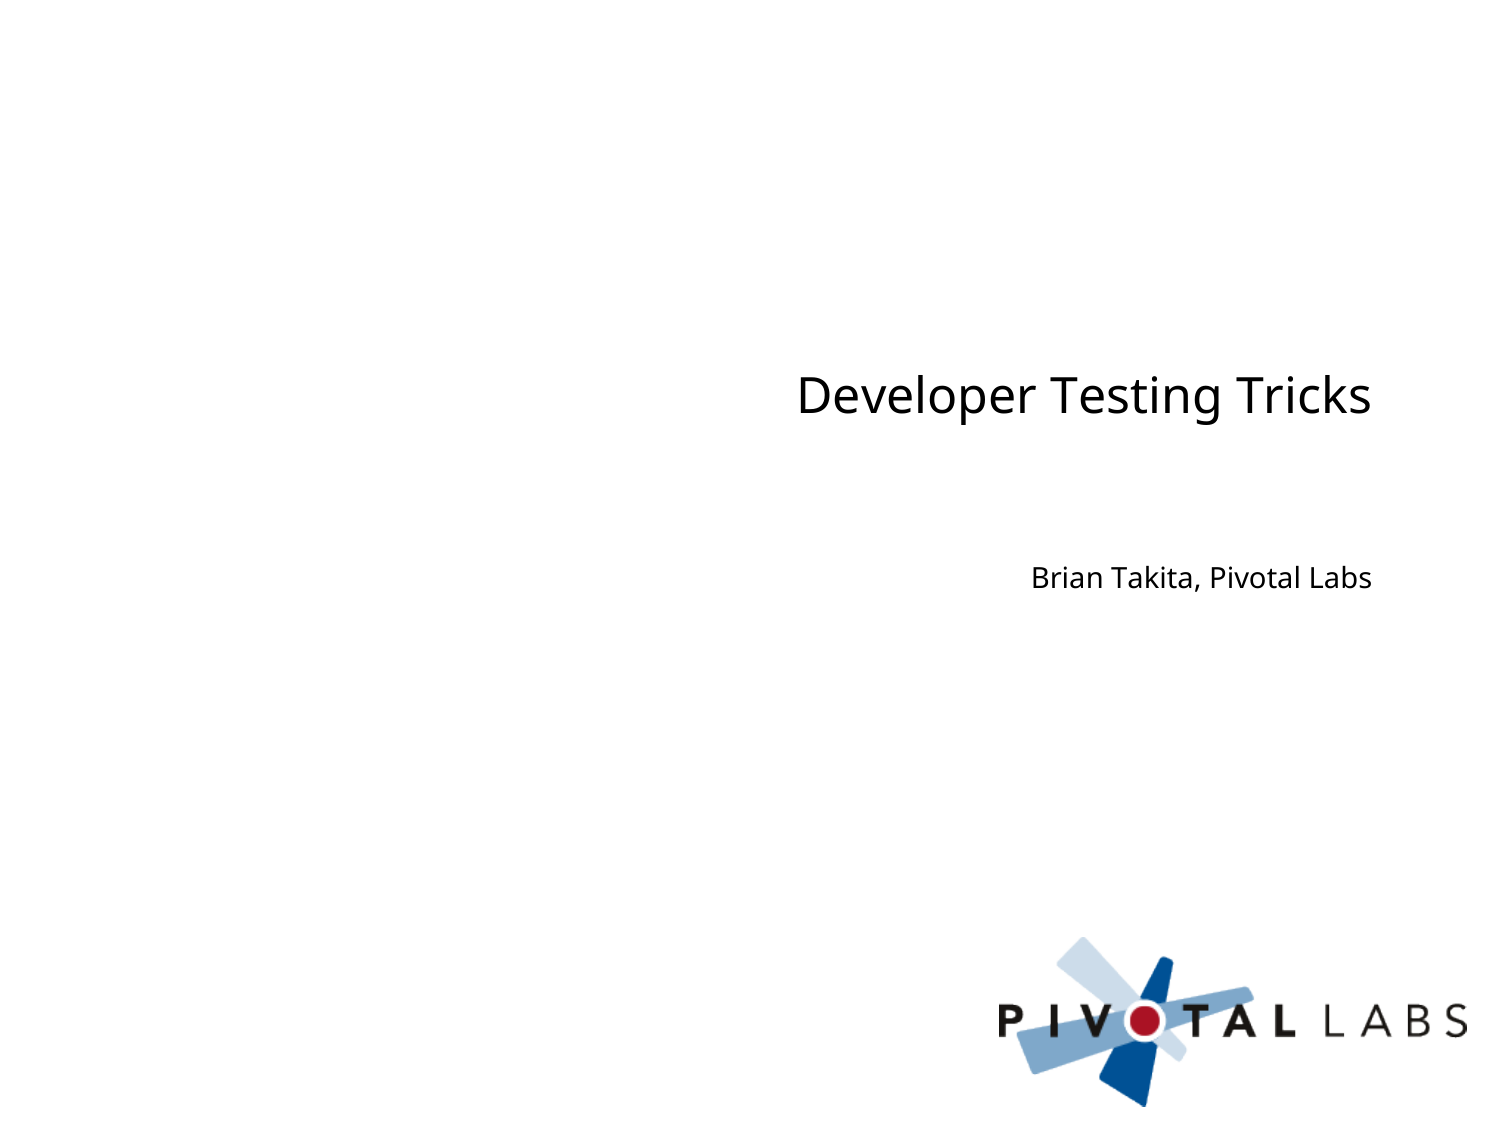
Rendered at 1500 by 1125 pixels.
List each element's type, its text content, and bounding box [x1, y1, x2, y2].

subtitle Brian Takita, Pivotal Labs [337, 549, 1388, 838]
picture [999, 937, 1467, 1107]
title Developer Testing Tricks [112, 299, 1388, 488]
